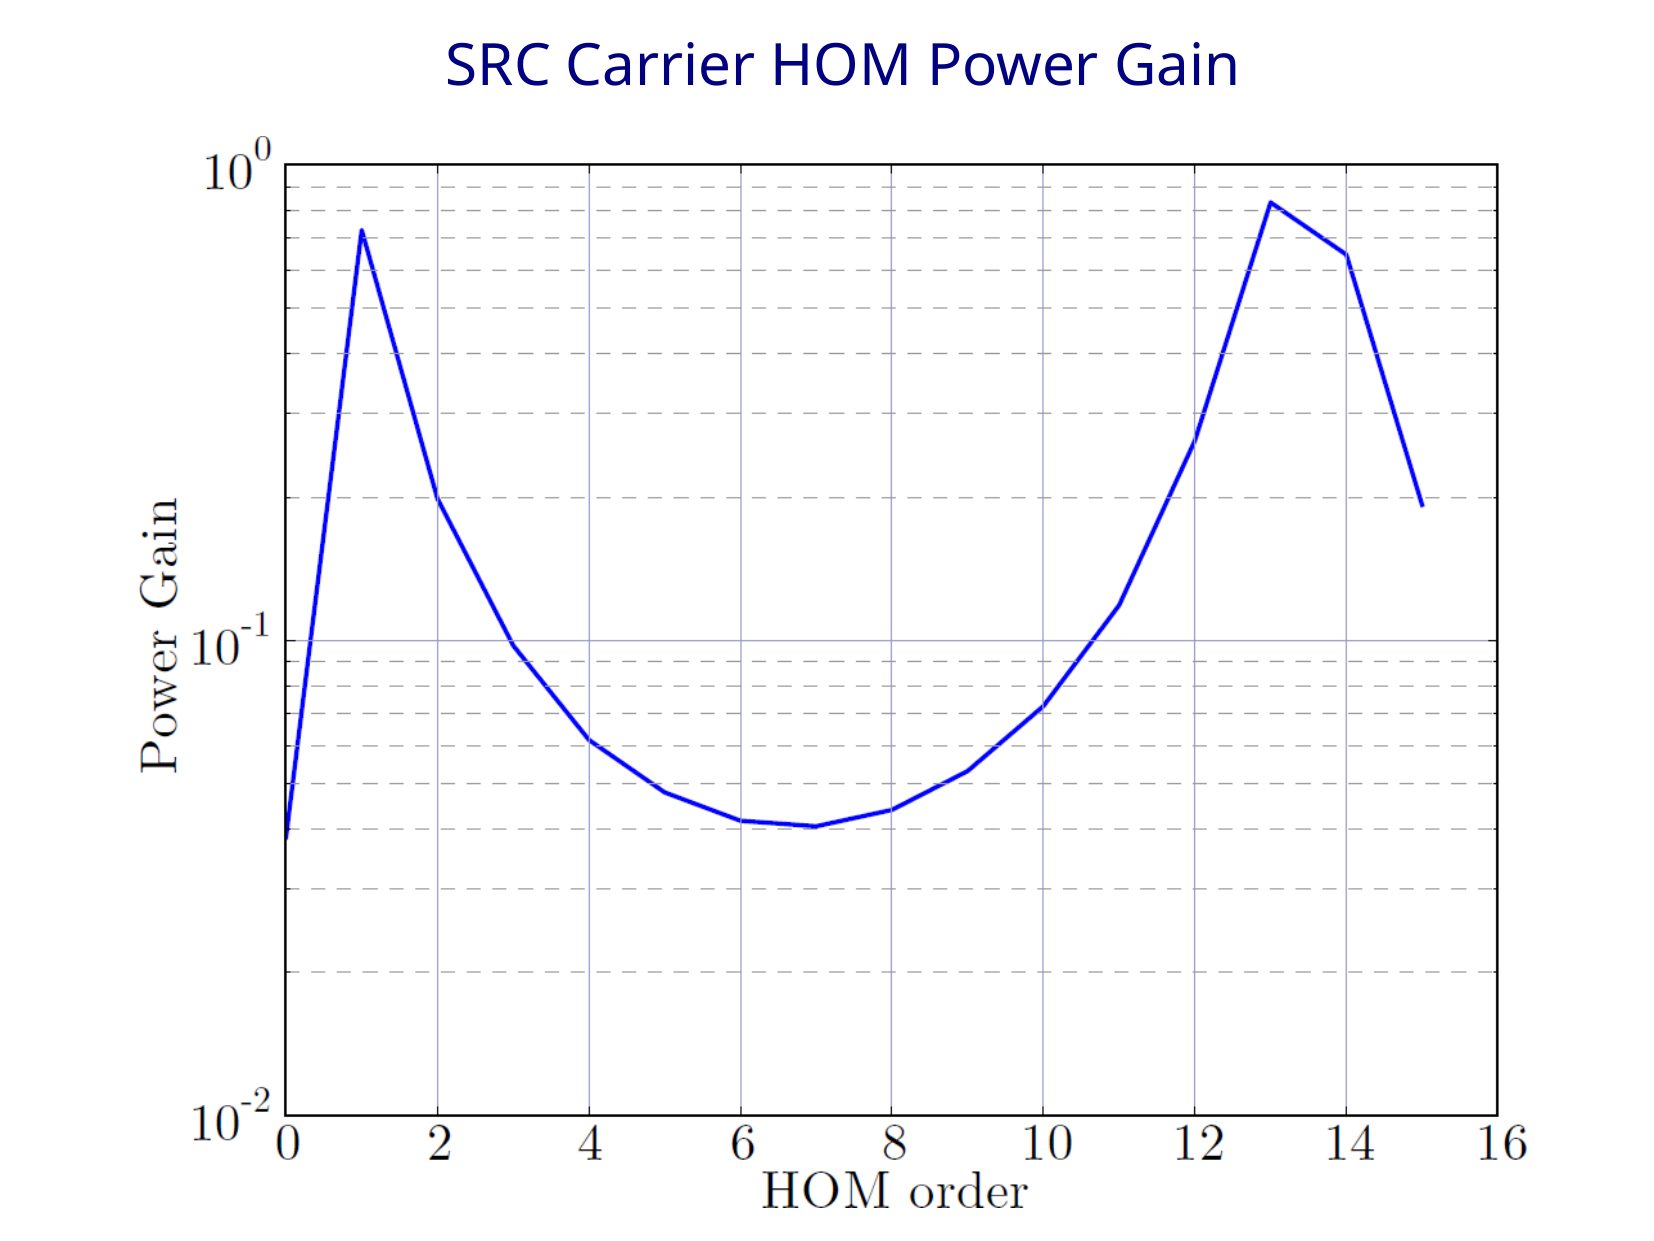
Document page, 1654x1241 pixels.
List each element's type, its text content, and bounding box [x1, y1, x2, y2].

text_box SRC Carrier HOM Power Gain [430, 16, 1223, 101]
picture [139, 136, 1527, 1208]
